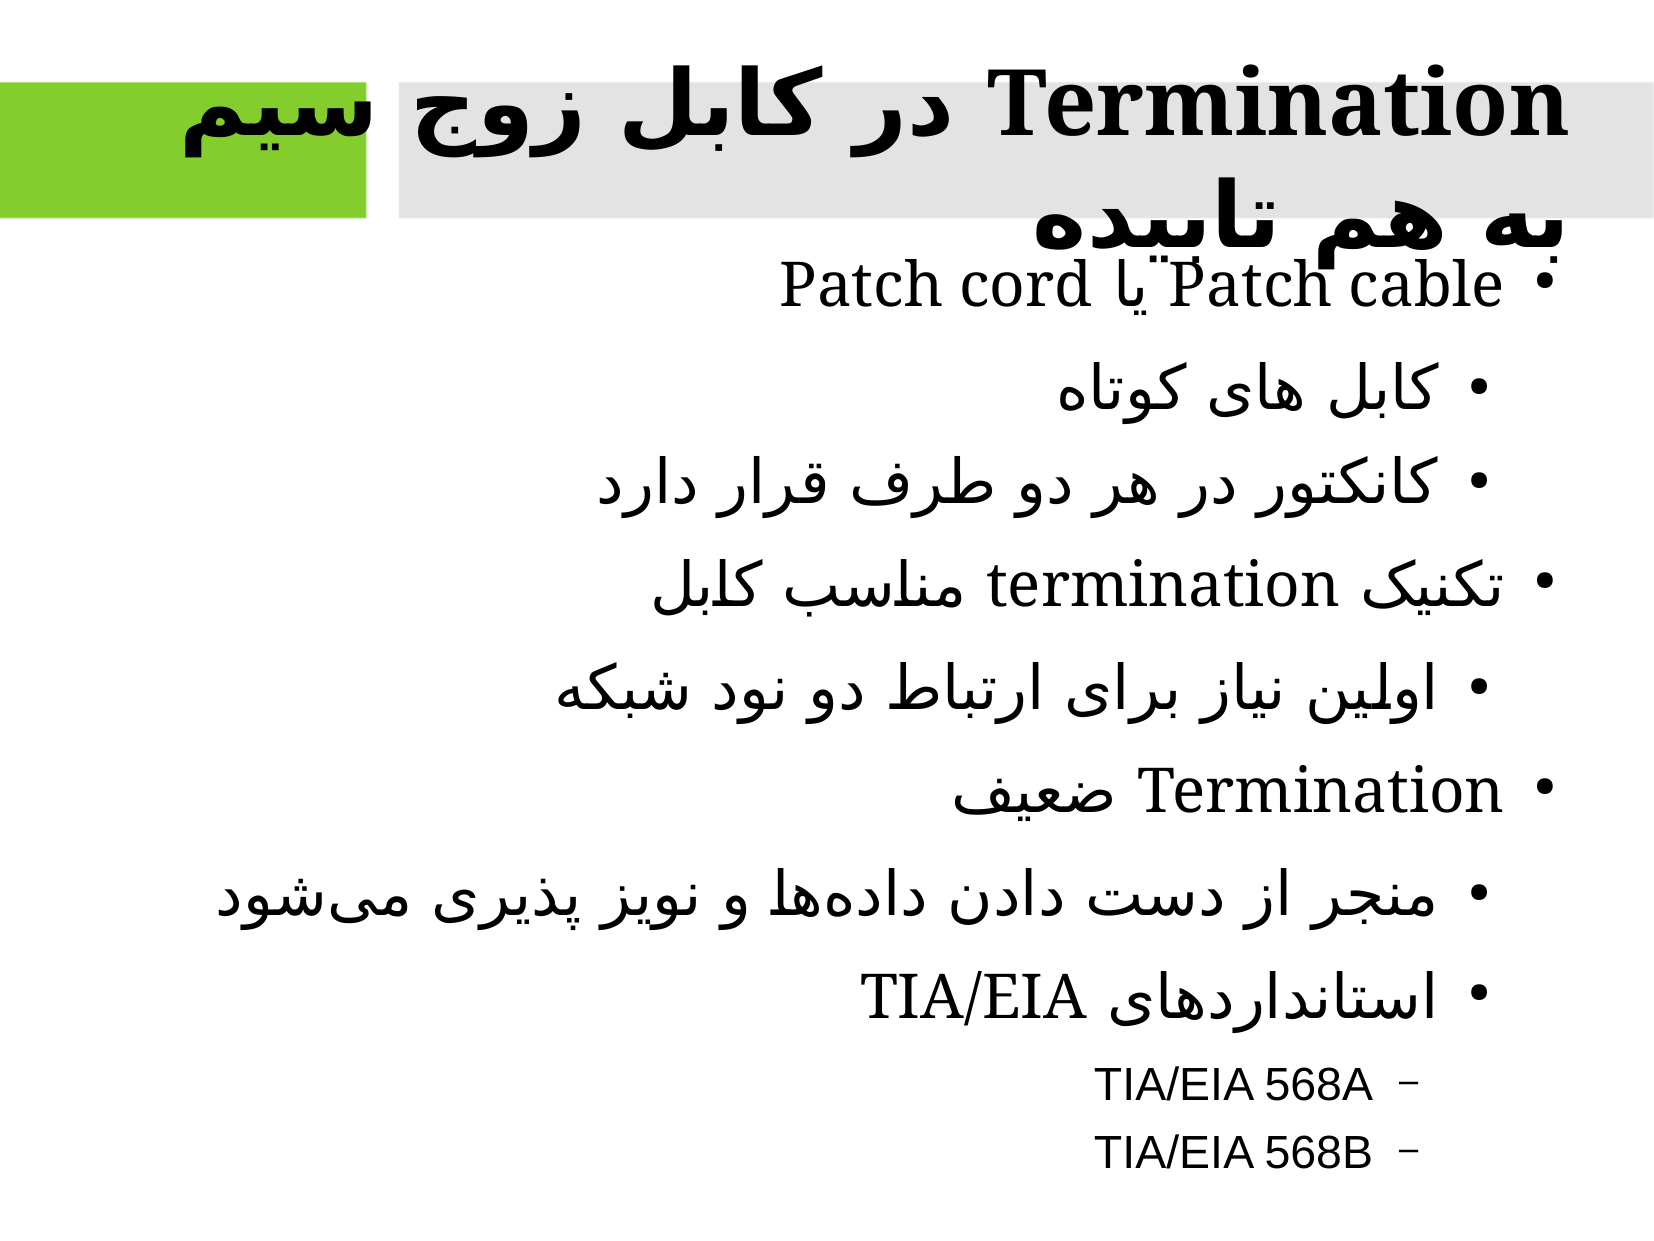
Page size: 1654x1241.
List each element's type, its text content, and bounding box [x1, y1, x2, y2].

title Termination در کابل زوج سیم به هم تابیده [82, 49, 1571, 240]
list Patch cable یا Patch cord کابل های کوتاه کانکتور در هر دو طرف قرار دارد تکنیک‌ termination مناسب کابل اولین نیاز برای ارتباط دو نود شبکه Termination ضعیف منجر از دست دادن داده‌ها و نویز پذیری می‌شود استانداردهای TIA/EIA TIA/EIA 568A TIA/EIA 568B [82, 240, 1571, 1182]
picture [0, 0, 1654, 1241]
